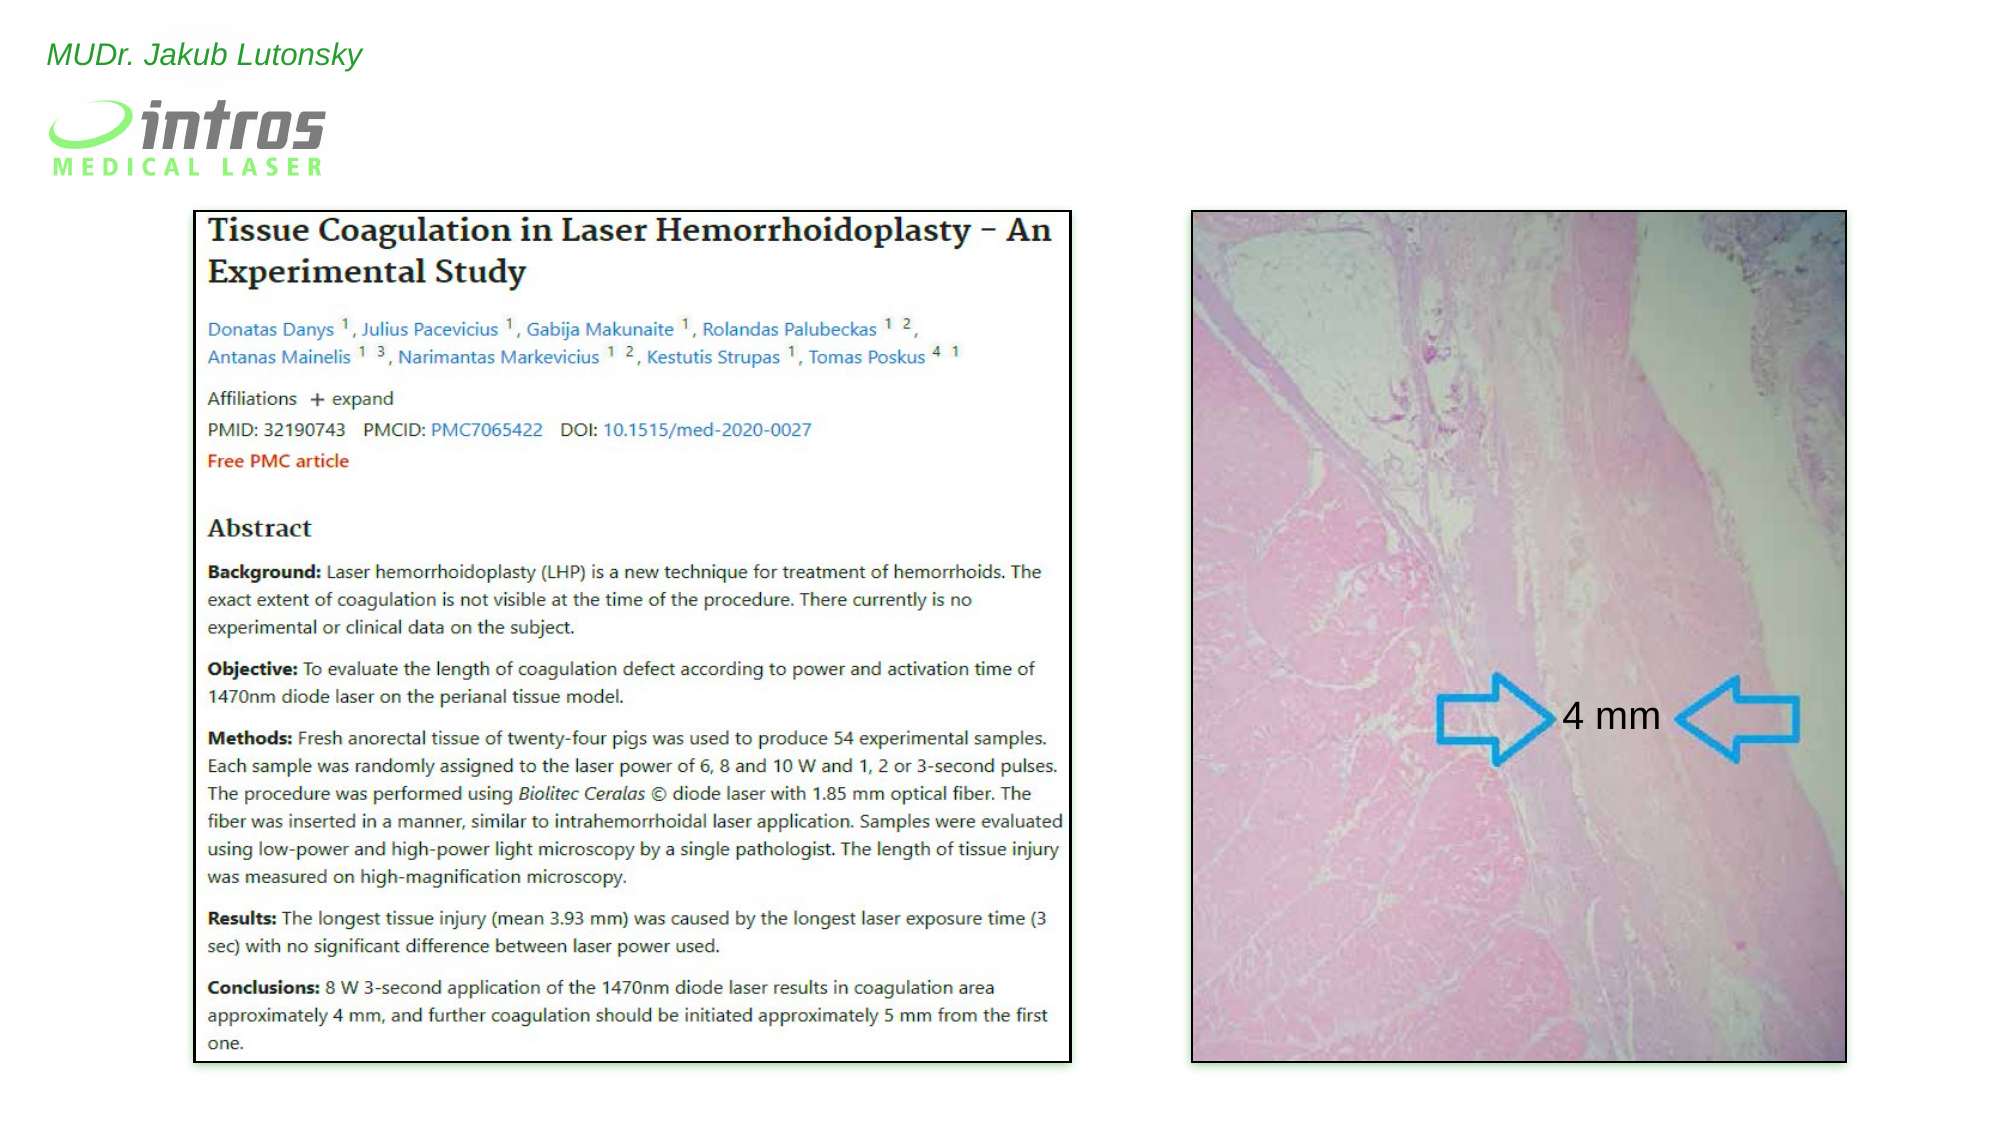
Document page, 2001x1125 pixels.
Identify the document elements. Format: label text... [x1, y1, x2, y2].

picture [1192, 211, 1845, 1062]
text_box 4 mm [1554, 687, 1669, 747]
picture [195, 211, 1070, 1062]
